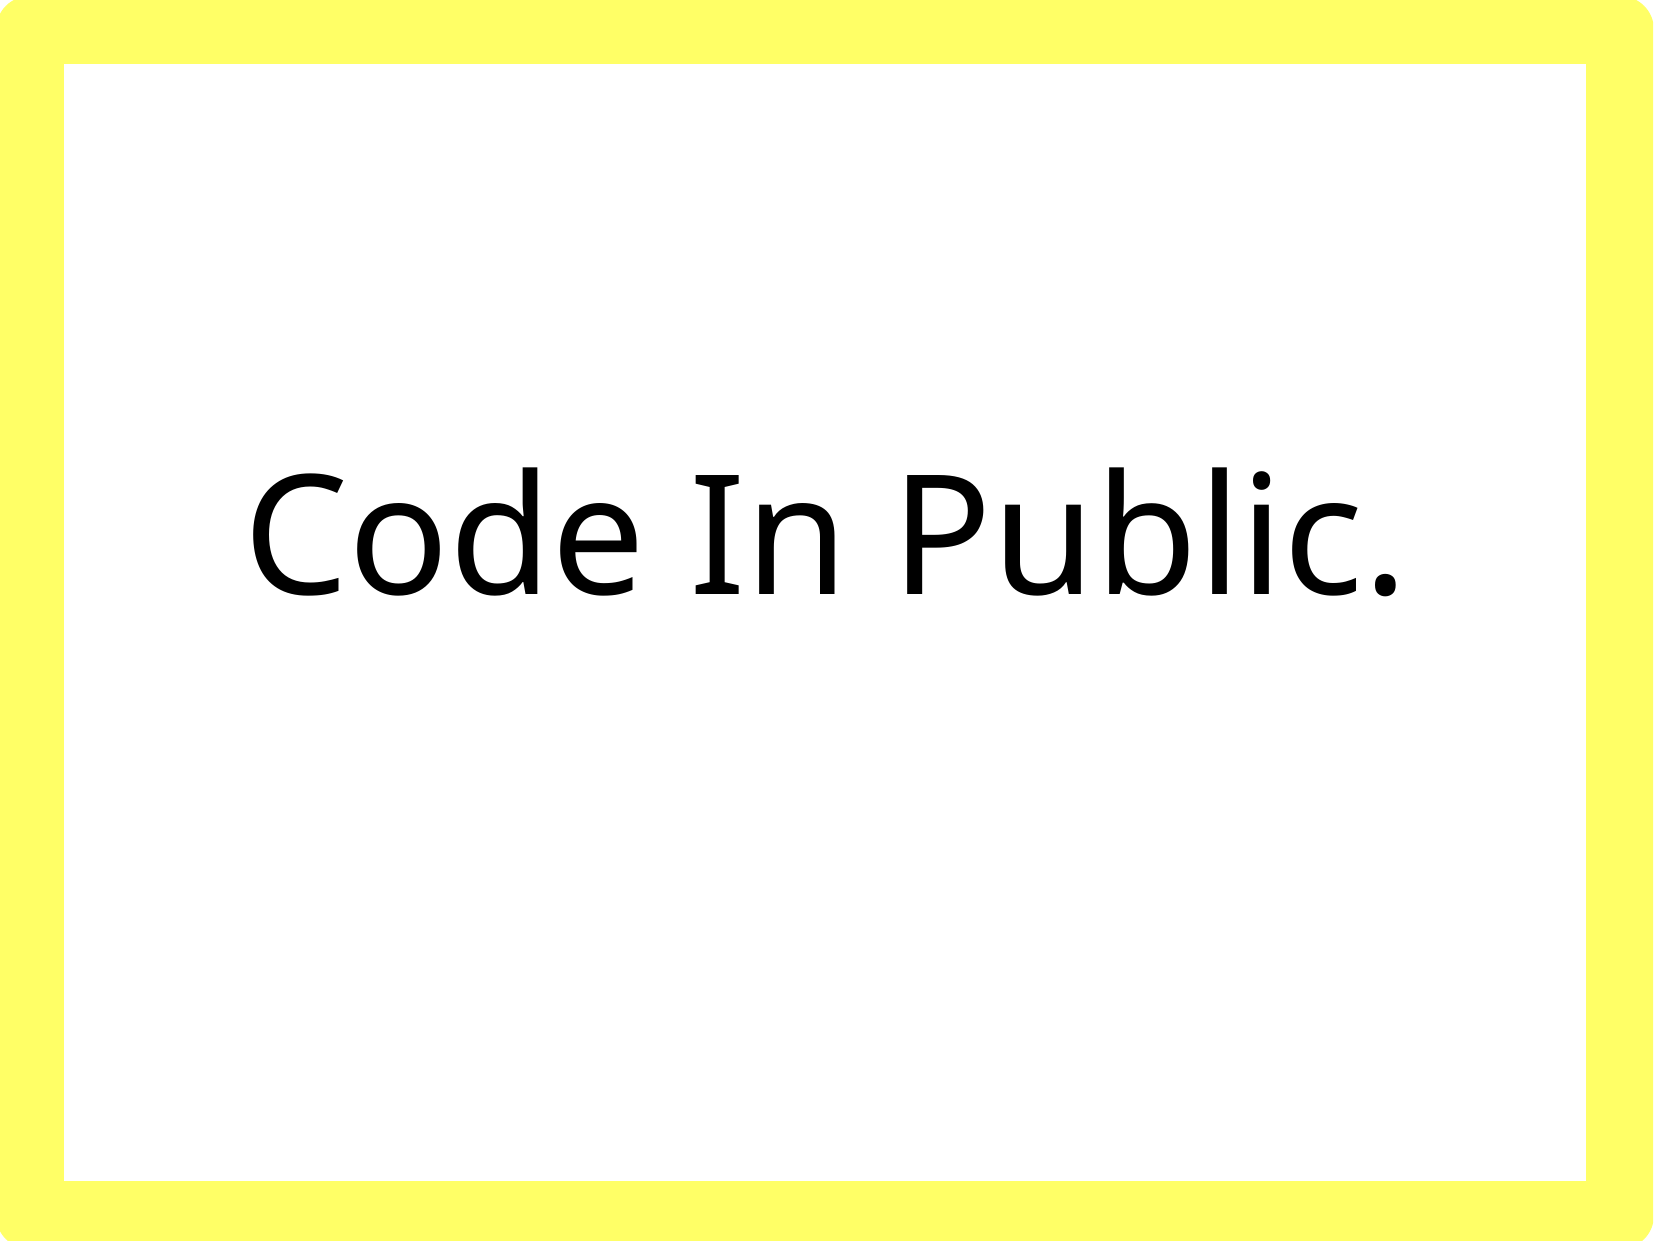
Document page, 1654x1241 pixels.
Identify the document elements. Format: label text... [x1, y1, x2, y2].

subtitle Code In Public. [82, 49, 1571, 1010]
